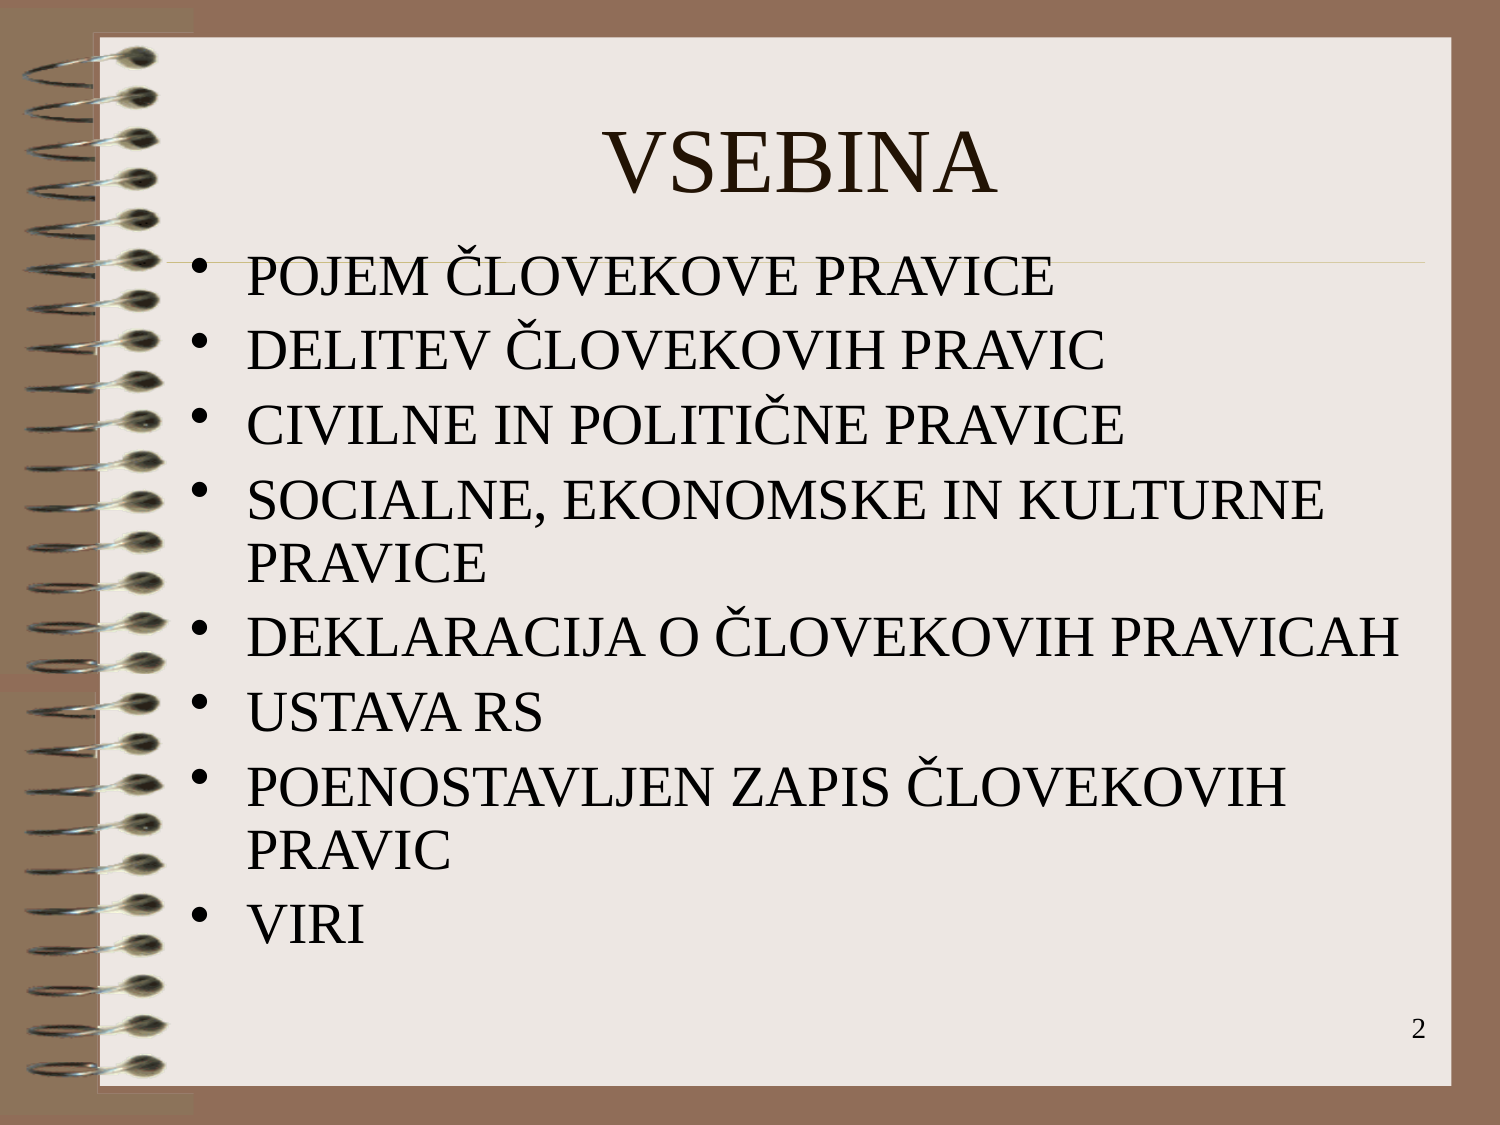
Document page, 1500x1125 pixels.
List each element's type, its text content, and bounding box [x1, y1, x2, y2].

slide_number <number> [1128, 1001, 1442, 1077]
picture [0, 8, 194, 674]
list POJEM ČLOVEKOVE PRAVICE DELITEV ČLOVEKOVIH PRAVIC CIVILNE IN POLITIČNE PRAVICE SOCIALNE, EKONOMSKE IN KULTURNE PRAVICE DEKLARACIJA O ČLOVEKOVIH PRAVICAH USTAVA RS POENOSTAVLJEN ZAPIS ČLOVEKOVIH PRAVIC VIRI [174, 237, 1425, 913]
picture [0, 692, 194, 1115]
title VSEBINA [174, 62, 1425, 237]
